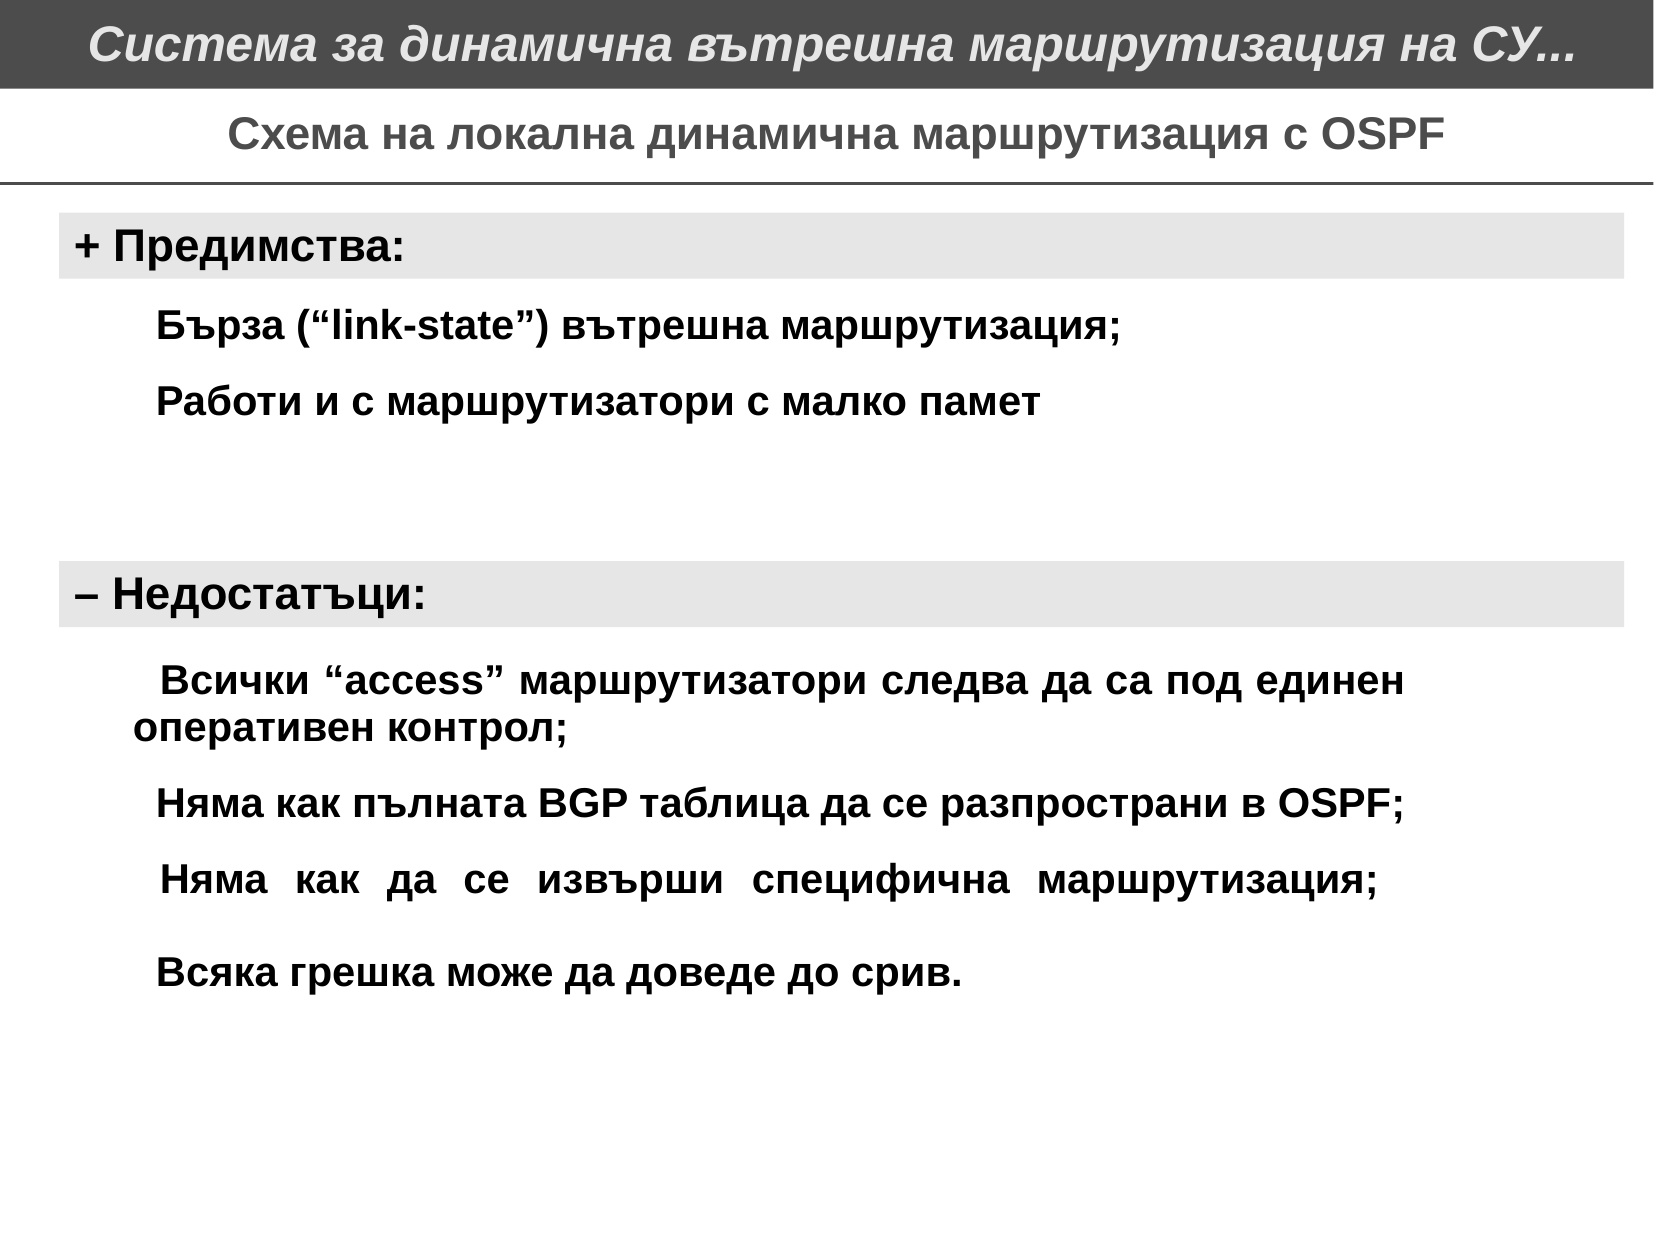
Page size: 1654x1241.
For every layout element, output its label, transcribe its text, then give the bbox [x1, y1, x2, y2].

text_box [0, 0, 1654, 89]
text_box Схема на локална динамична маршрутизация с OSPF [212, 100, 1459, 167]
text_box Всички “access” маршрутизатори следва да са под единен оперативен контрол; Няма как пълната BGP таблица да се разпространи в OSPF; Няма как да се извърши специфична маршрутизация; Всяка грешка може да доведе до срив. [118, 649, 1625, 1152]
text_box Система за динамична вътрешна маршрутизация на СУ... [72, 8, 1594, 80]
text_box + Предимства: [59, 212, 1625, 279]
text_box Бърза (“link-state”) вътрешна маршрутизация; Работи и с маршрутизатори с малко памет [118, 294, 1625, 432]
text_box – Недостатъци: [59, 561, 1625, 628]
